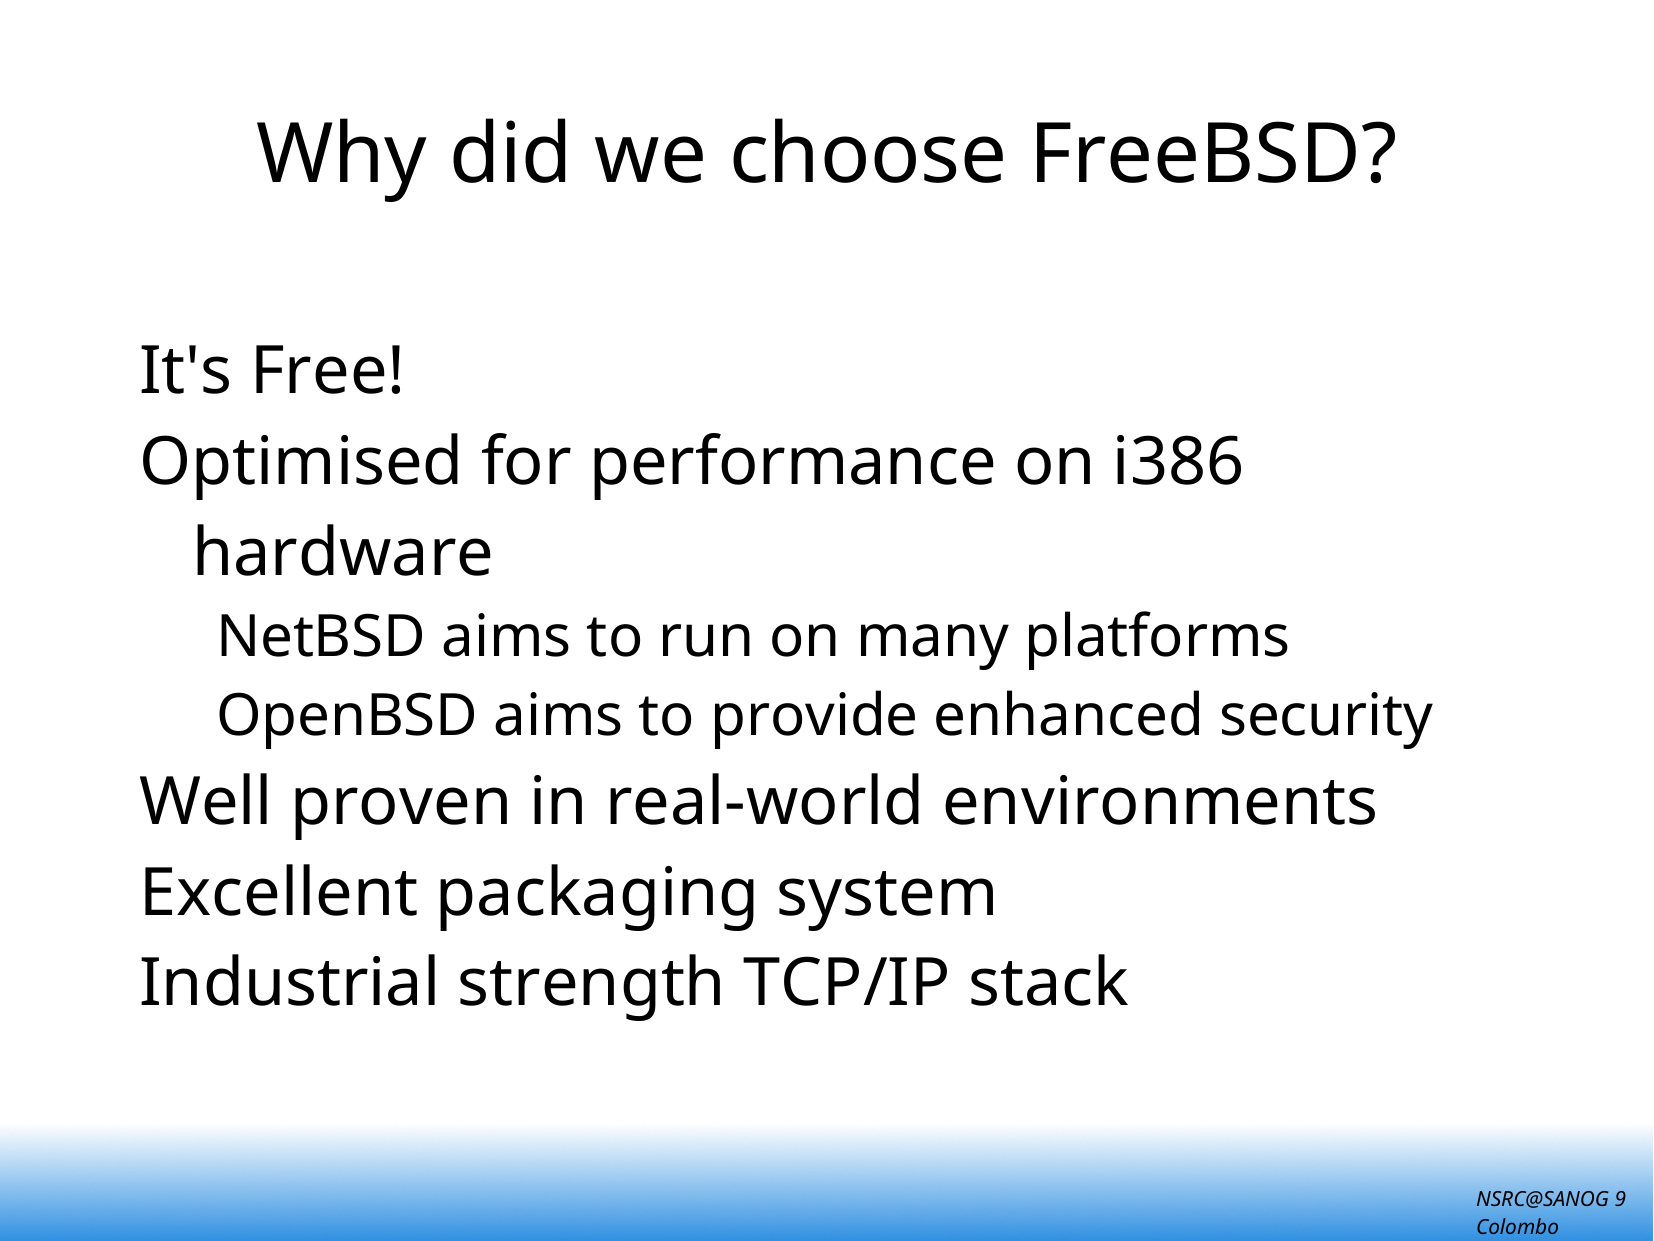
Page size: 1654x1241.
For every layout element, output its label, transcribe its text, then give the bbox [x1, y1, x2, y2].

picture [0, 1122, 1653, 1241]
title Why did we choose FreeBSD? [121, 46, 1534, 254]
list It's Free! Optimised for performance on i386 hardware NetBSD aims to run on many platforms OpenBSD aims to provide enhanced security Well proven in real-world environments Excellent packaging system Industrial strength TCP/IP stack [121, 322, 1561, 1133]
